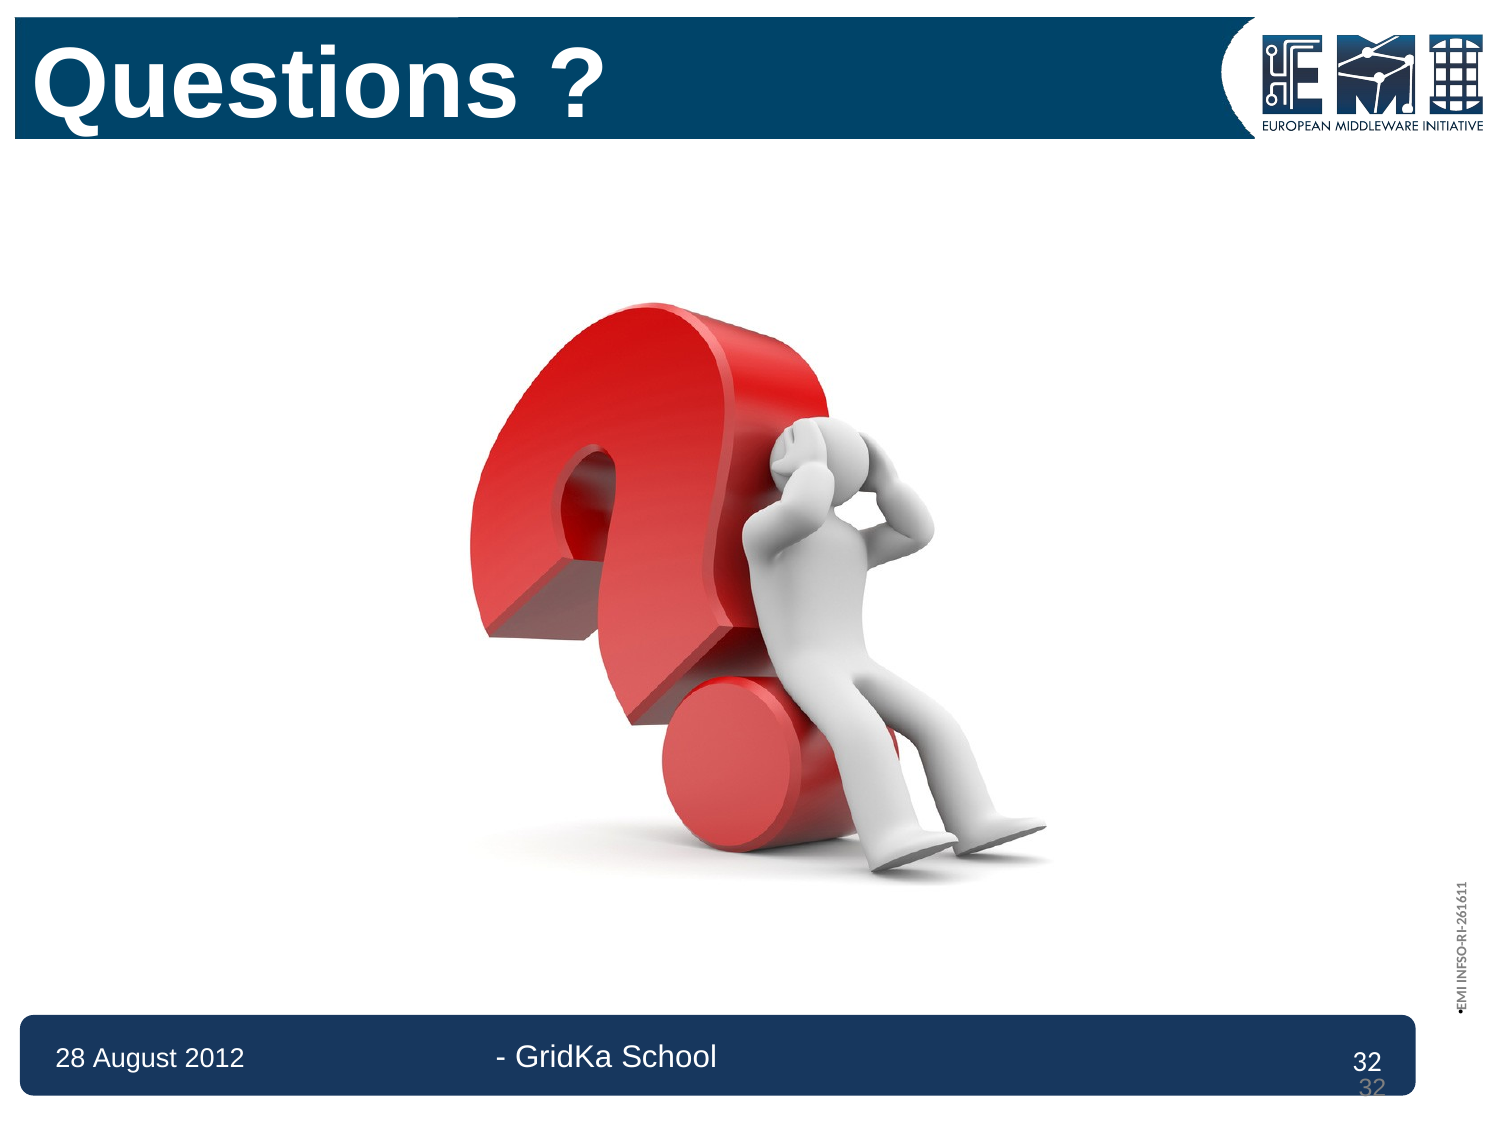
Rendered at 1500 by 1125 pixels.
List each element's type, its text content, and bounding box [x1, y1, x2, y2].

text_box Questions ? [17, 10, 1202, 146]
text_box <number> [1343, 1064, 1426, 1123]
picture [346, 188, 1163, 973]
picture [1202, 17, 1255, 139]
picture [1262, 34, 1483, 131]
